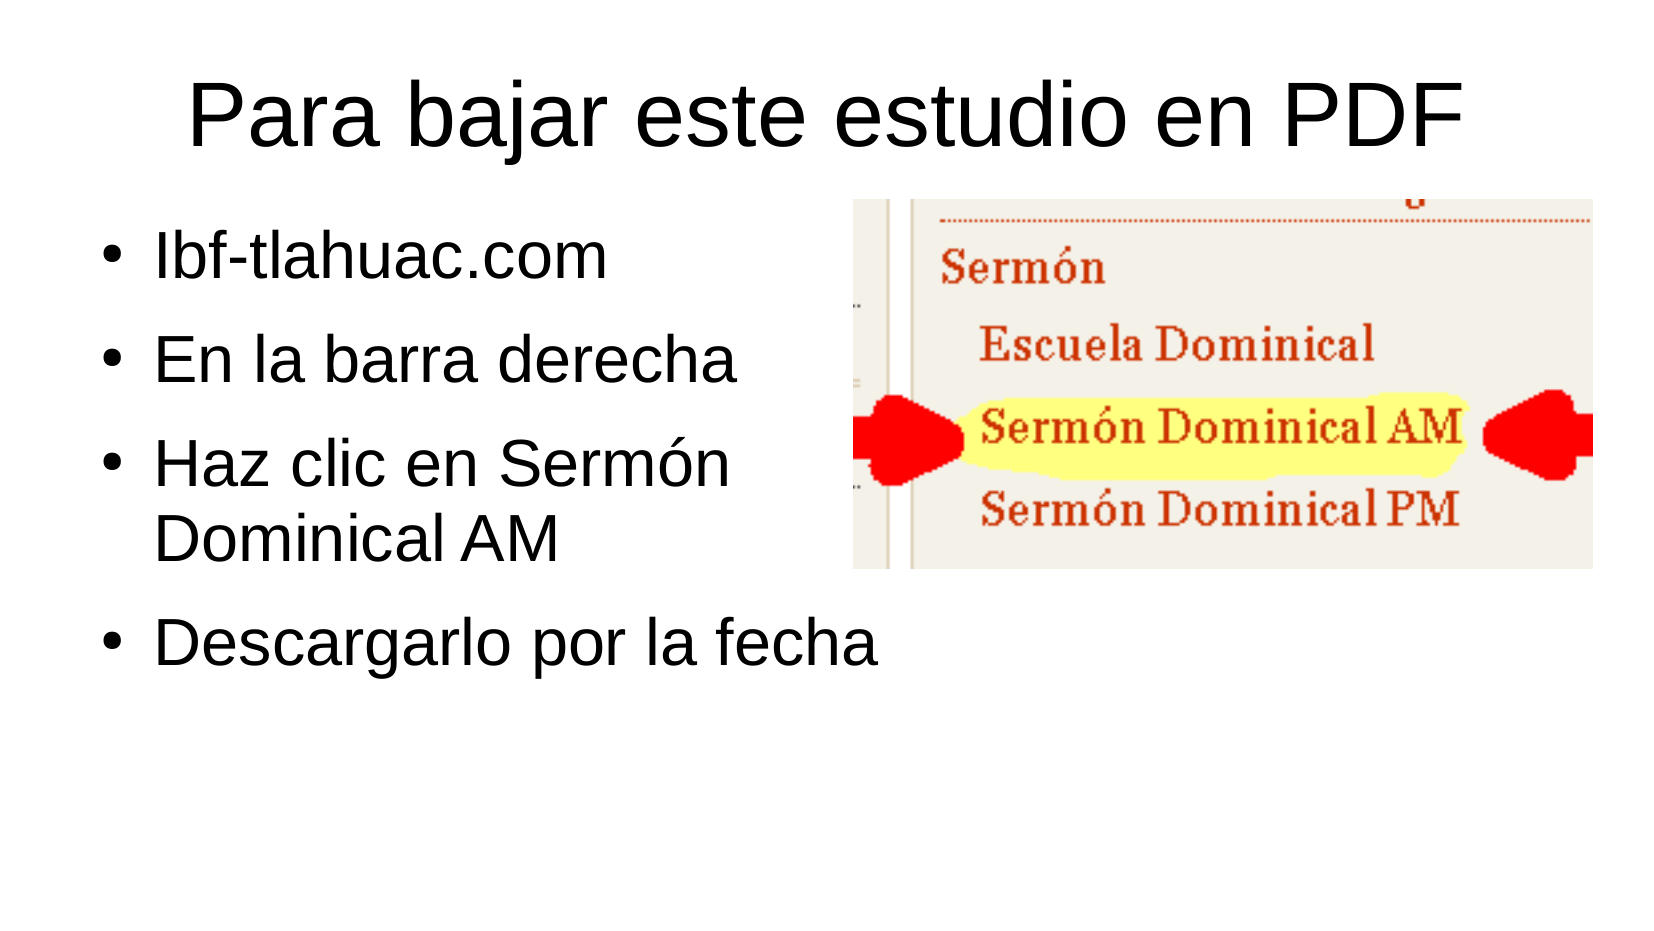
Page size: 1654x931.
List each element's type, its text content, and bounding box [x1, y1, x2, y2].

list Ibf-tlahuac.com En la barra derecha Haz clic en Sermón Dominical AM Descargarlo por la fecha [82, 217, 1571, 757]
title Para bajar este estudio en PDF [82, 37, 1571, 193]
picture [853, 199, 1593, 569]
